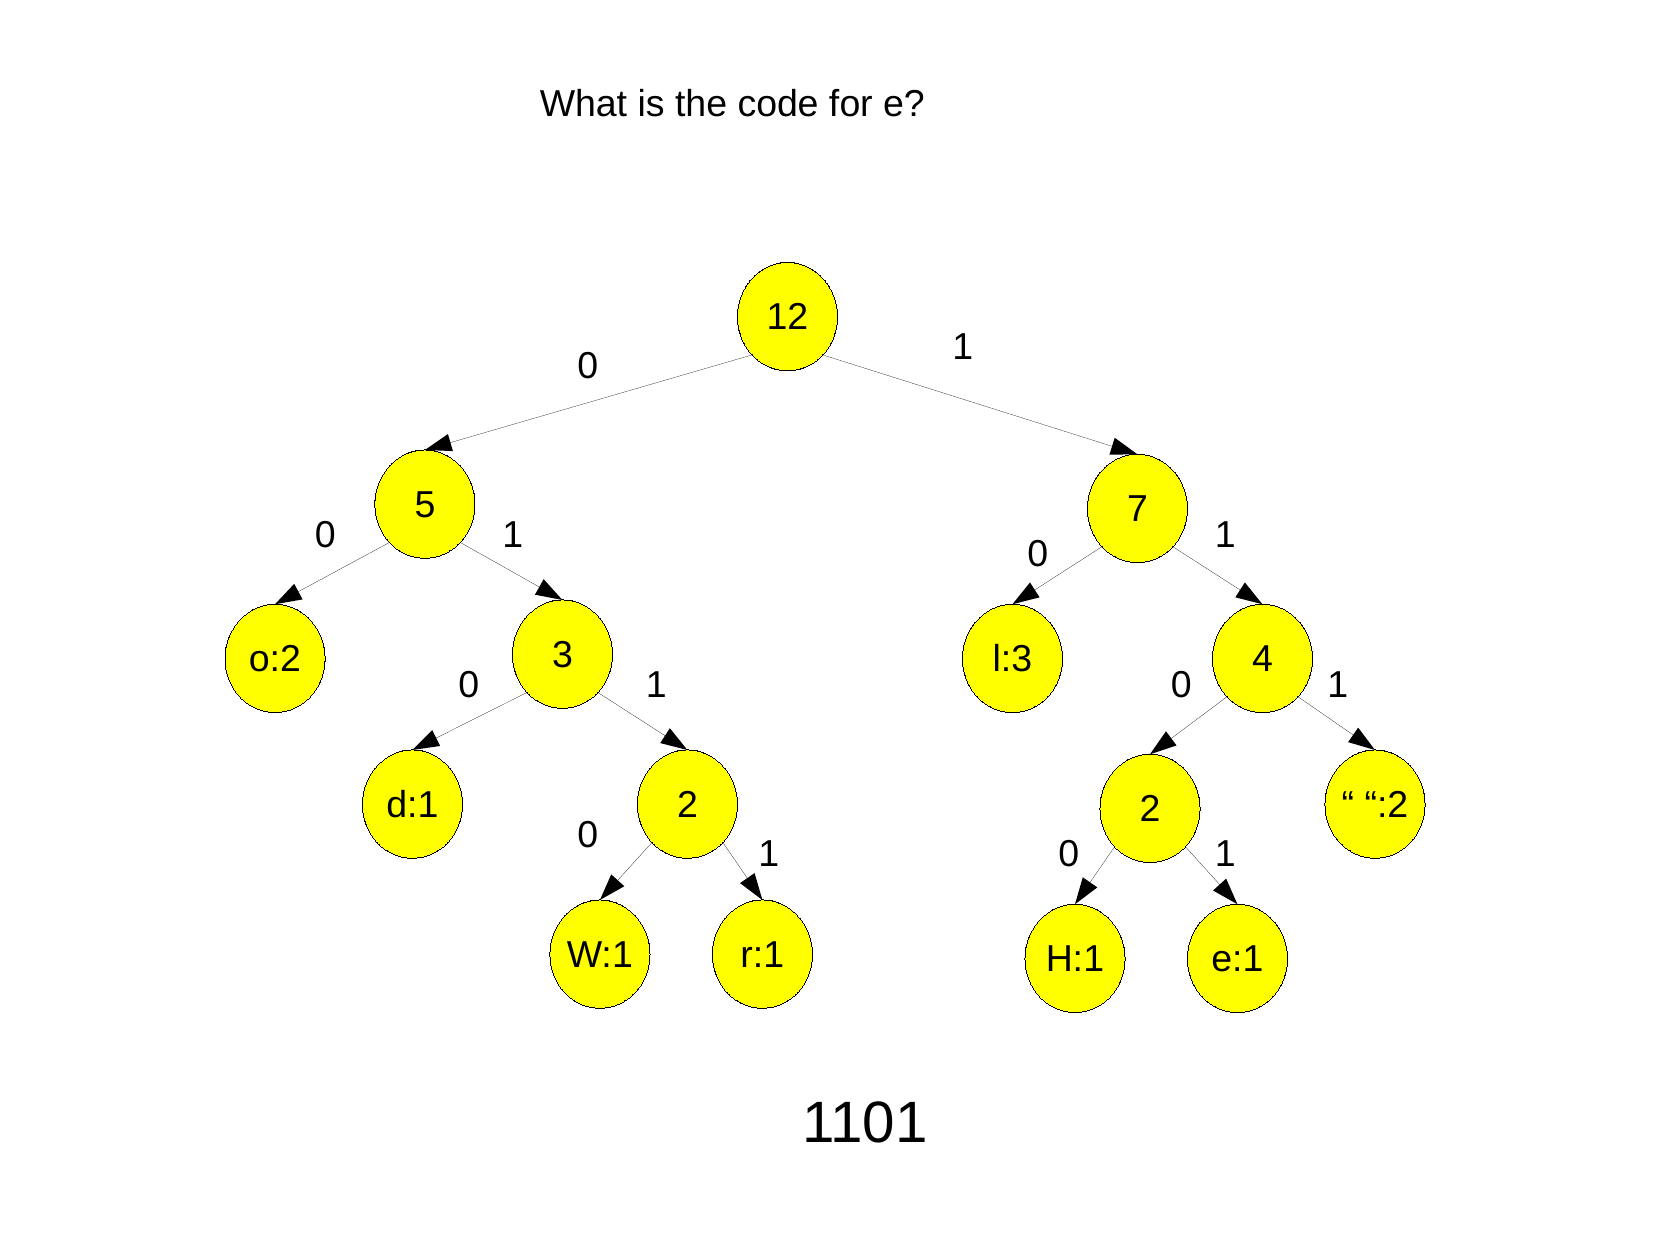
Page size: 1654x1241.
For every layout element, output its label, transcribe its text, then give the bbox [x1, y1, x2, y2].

text_box 2 [637, 749, 738, 859]
text_box r:1 [712, 899, 813, 1009]
text_box 4 [1212, 604, 1313, 713]
text_box 1 [1200, 825, 1244, 882]
text_box 1 [1200, 505, 1244, 563]
text_box e:1 [1187, 904, 1288, 1013]
text_box “ “:2 [1324, 749, 1426, 859]
text_box 0 [1043, 825, 1088, 882]
text_box 1101 [787, 1082, 976, 1163]
text_box 2 [1099, 754, 1201, 863]
text_box 1 [631, 655, 676, 713]
text_box 5 [374, 449, 475, 559]
text_box What is the code for e? [525, 75, 1238, 132]
text_box 0 [300, 505, 344, 563]
text_box 0 [443, 655, 488, 713]
text_box 3 [512, 599, 613, 709]
text_box W:1 [549, 899, 651, 1009]
text_box 12 [737, 262, 838, 371]
text_box 1 [937, 318, 982, 375]
text_box 7 [1087, 454, 1188, 563]
text_box l:3 [962, 604, 1063, 713]
text_box 0 [562, 805, 607, 863]
text_box d:1 [362, 749, 463, 859]
text_box 0 [1156, 655, 1201, 713]
text_box 0 [1012, 525, 1057, 582]
text_box 1 [1312, 655, 1357, 713]
text_box 1 [743, 825, 788, 882]
text_box 0 [562, 337, 607, 395]
text_box o:2 [225, 604, 326, 713]
text_box H:1 [1024, 904, 1126, 1013]
text_box 1 [487, 505, 532, 563]
